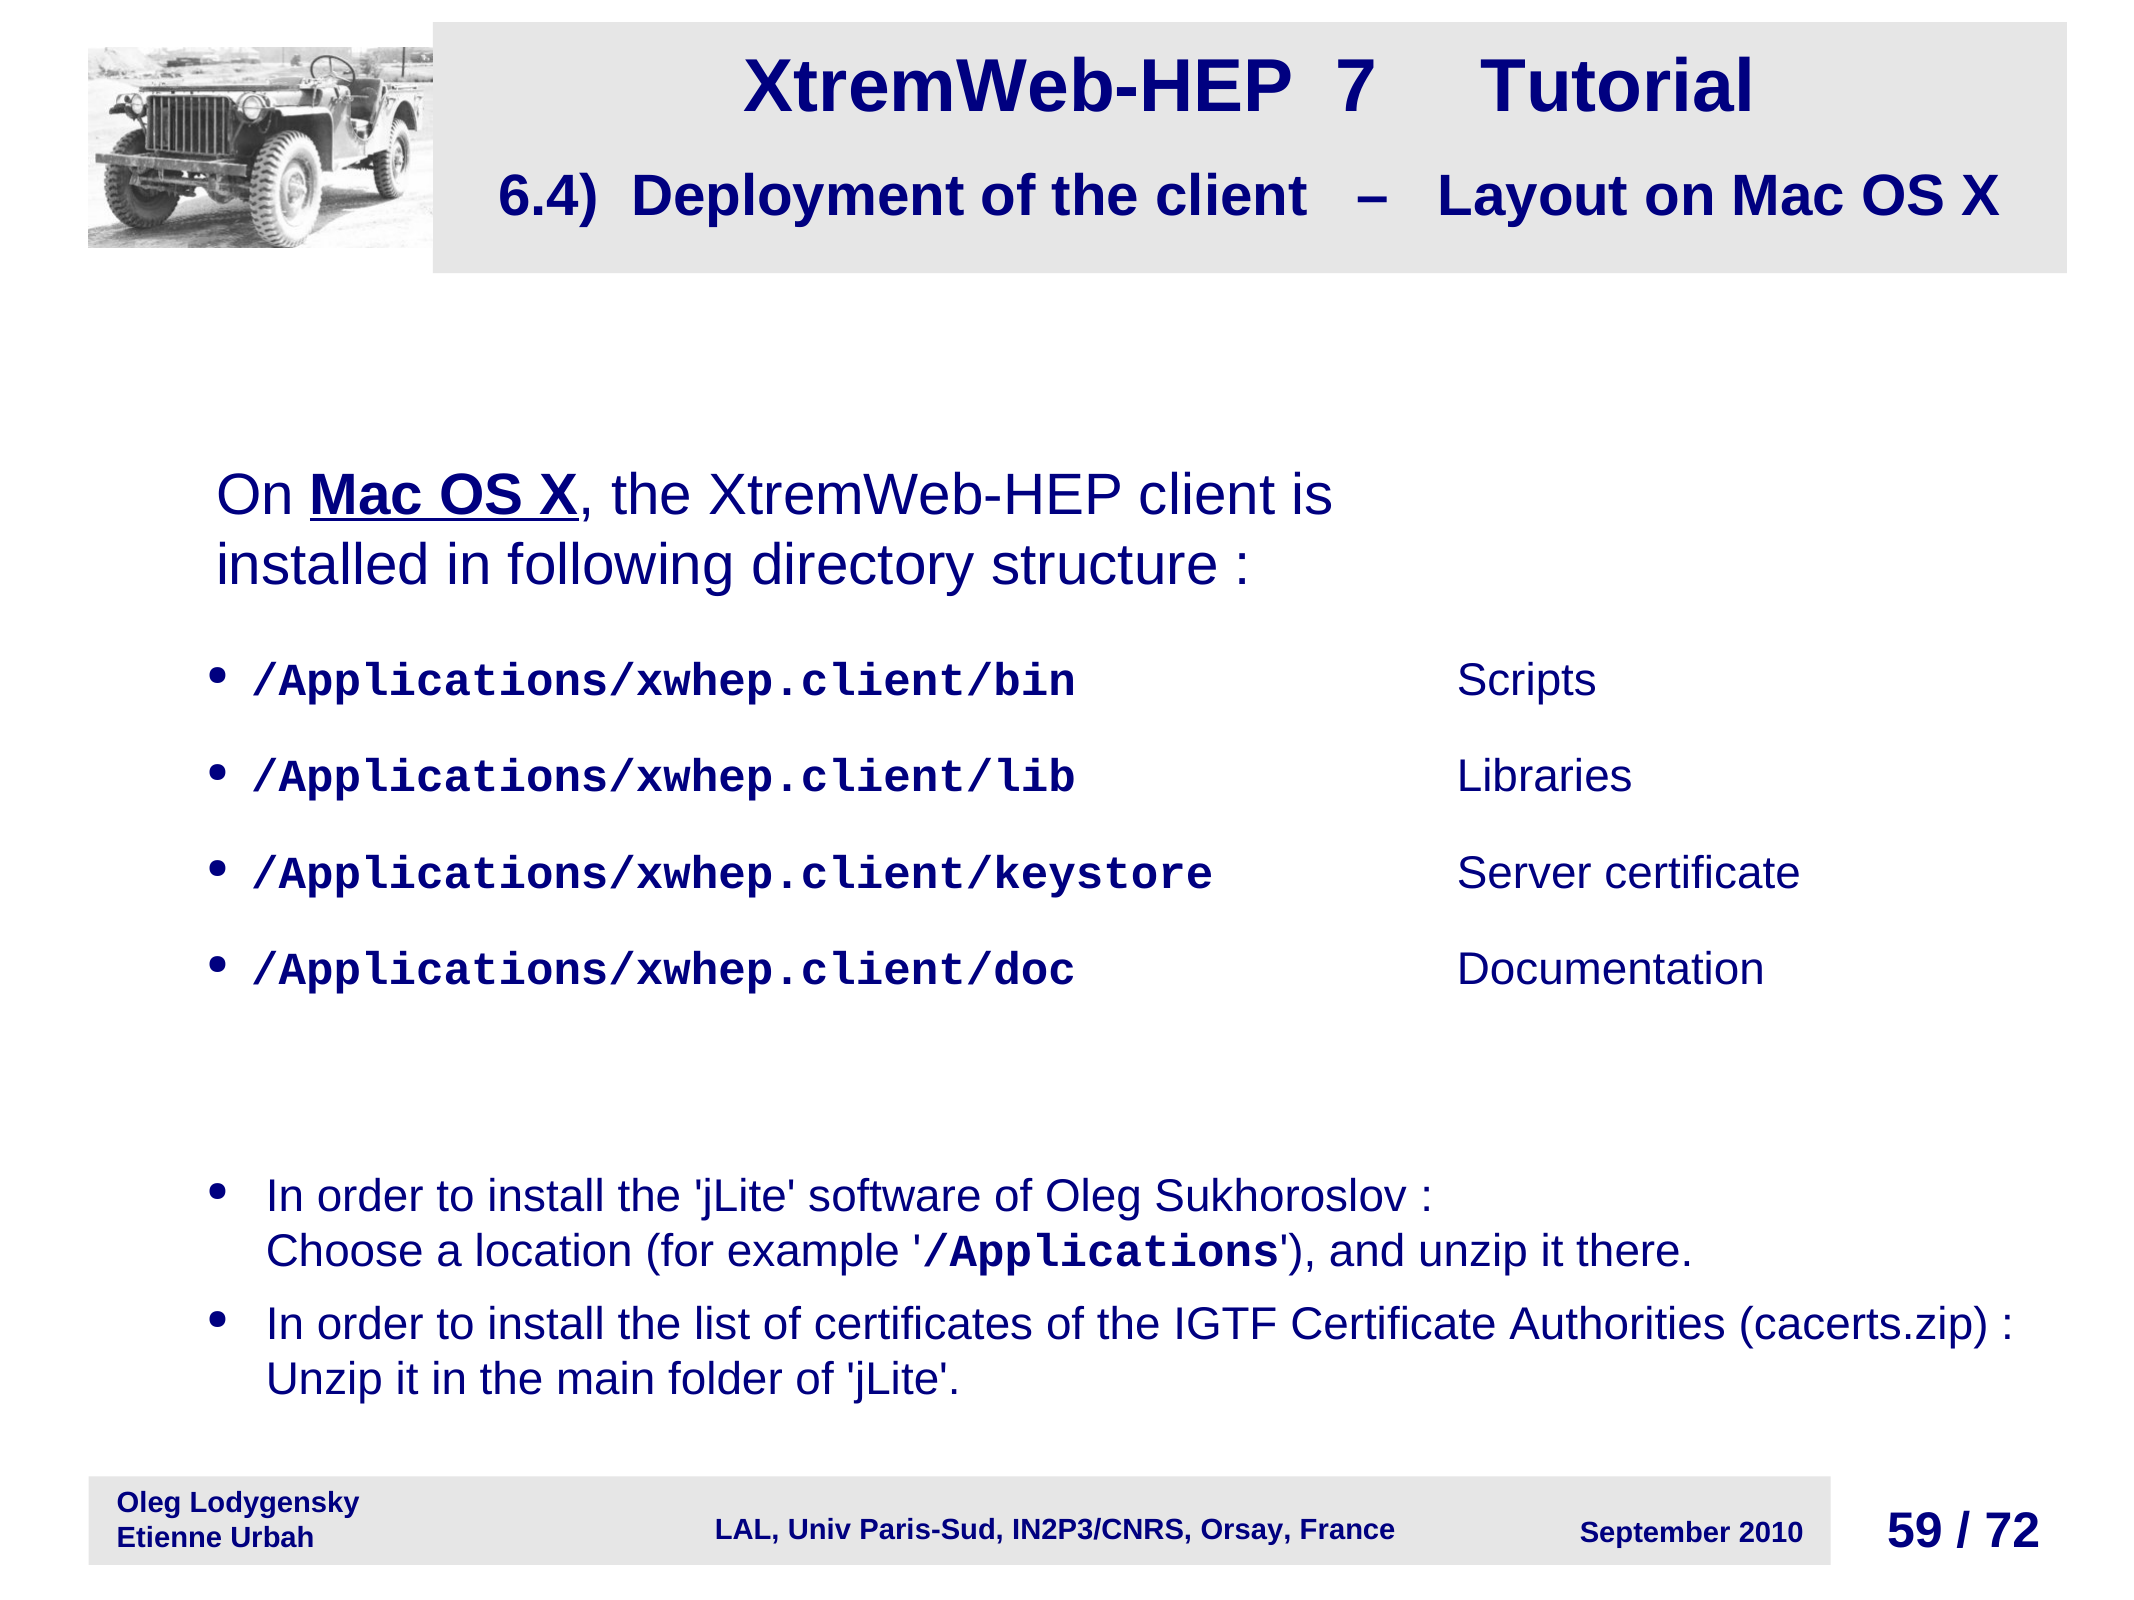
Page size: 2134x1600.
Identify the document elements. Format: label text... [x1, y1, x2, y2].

text_box Scripts Libraries Server certificate Documentation [1456, 649, 2033, 1067]
text_box /Applications/xwhep.client/bin /Applications/xwhep.client/lib /Applications/xwhep.client/keystore /Applications/xwhep.client/doc [206, 649, 1433, 1067]
text_box On Mac OS X, the XtremWeb-HEP client is installed in following directory structure : [206, 456, 1433, 550]
picture [88, 47, 433, 248]
title 6.4) Deployment of the client – Layout on Mac OS X [442, 118, 2067, 266]
text_box In order to install the 'jLite' software of Oleg Sukhoroslov : Choose a location (for example '/Applications'), and unzip it there. In order to install the list of certificates of the IGTF Certificate Authorities (cacerts.zip) : Unzip it in the main folder of 'jLite'. [191, 1150, 2038, 1419]
